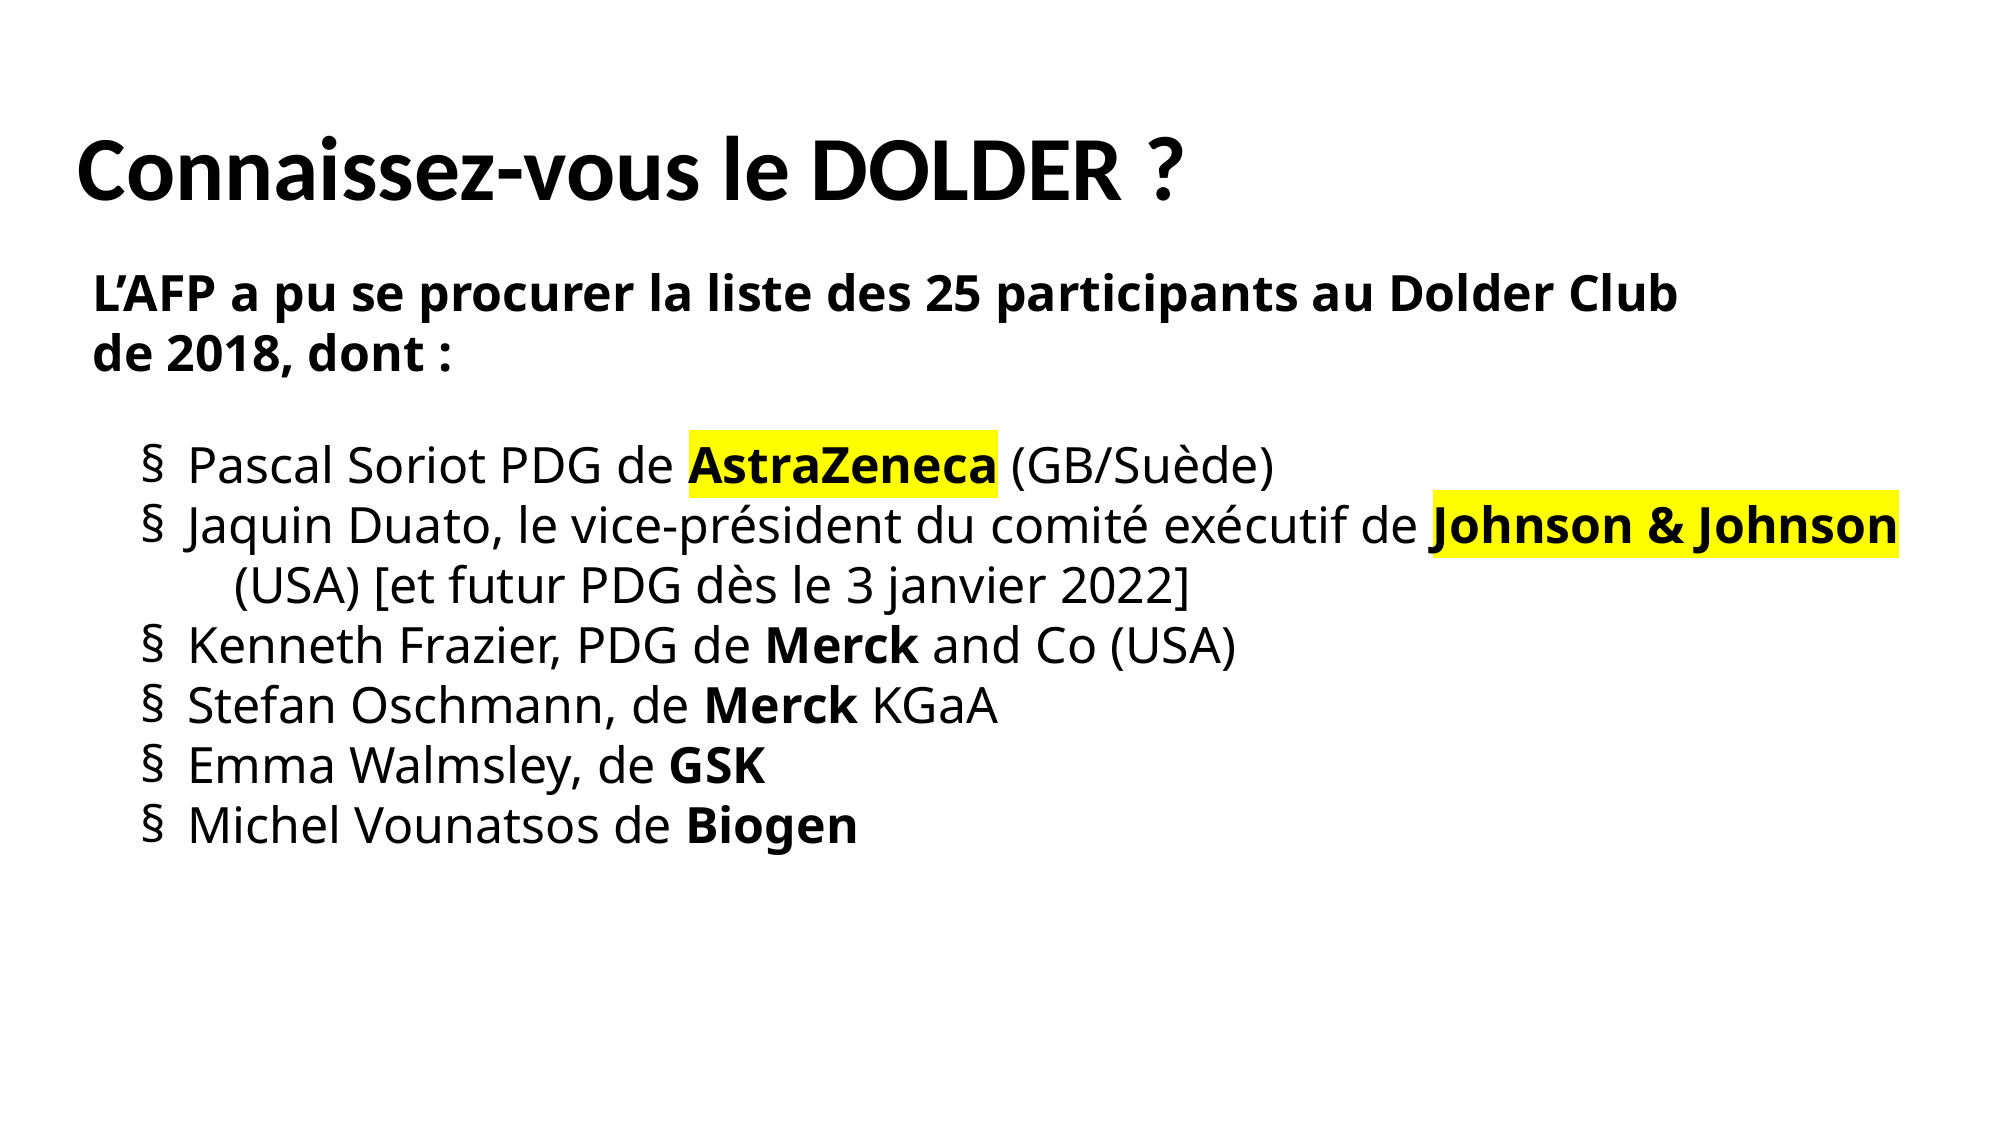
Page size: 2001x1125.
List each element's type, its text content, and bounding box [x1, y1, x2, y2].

title Connaissez-vous le DOLDER ? [62, 62, 1788, 280]
text_box Pascal Soriot PDG de AstraZeneca (GB/Suède) Jaquin Duato, le vice-président du comité exécutif de Johnson & Johnson (USA) [et futur PDG dès le 3 janvier 2022] Kenneth Frazier, PDG de Merck and Co (USA) Stefan Oschmann, de Merck KGaA Emma Walmsley, de GSK Michel Vounatsos de Biogen [125, 426, 1960, 981]
text_box L’AFP a pu se procurer la liste des 25 participants au Dolder Club de 2018, dont : [77, 254, 1788, 389]
